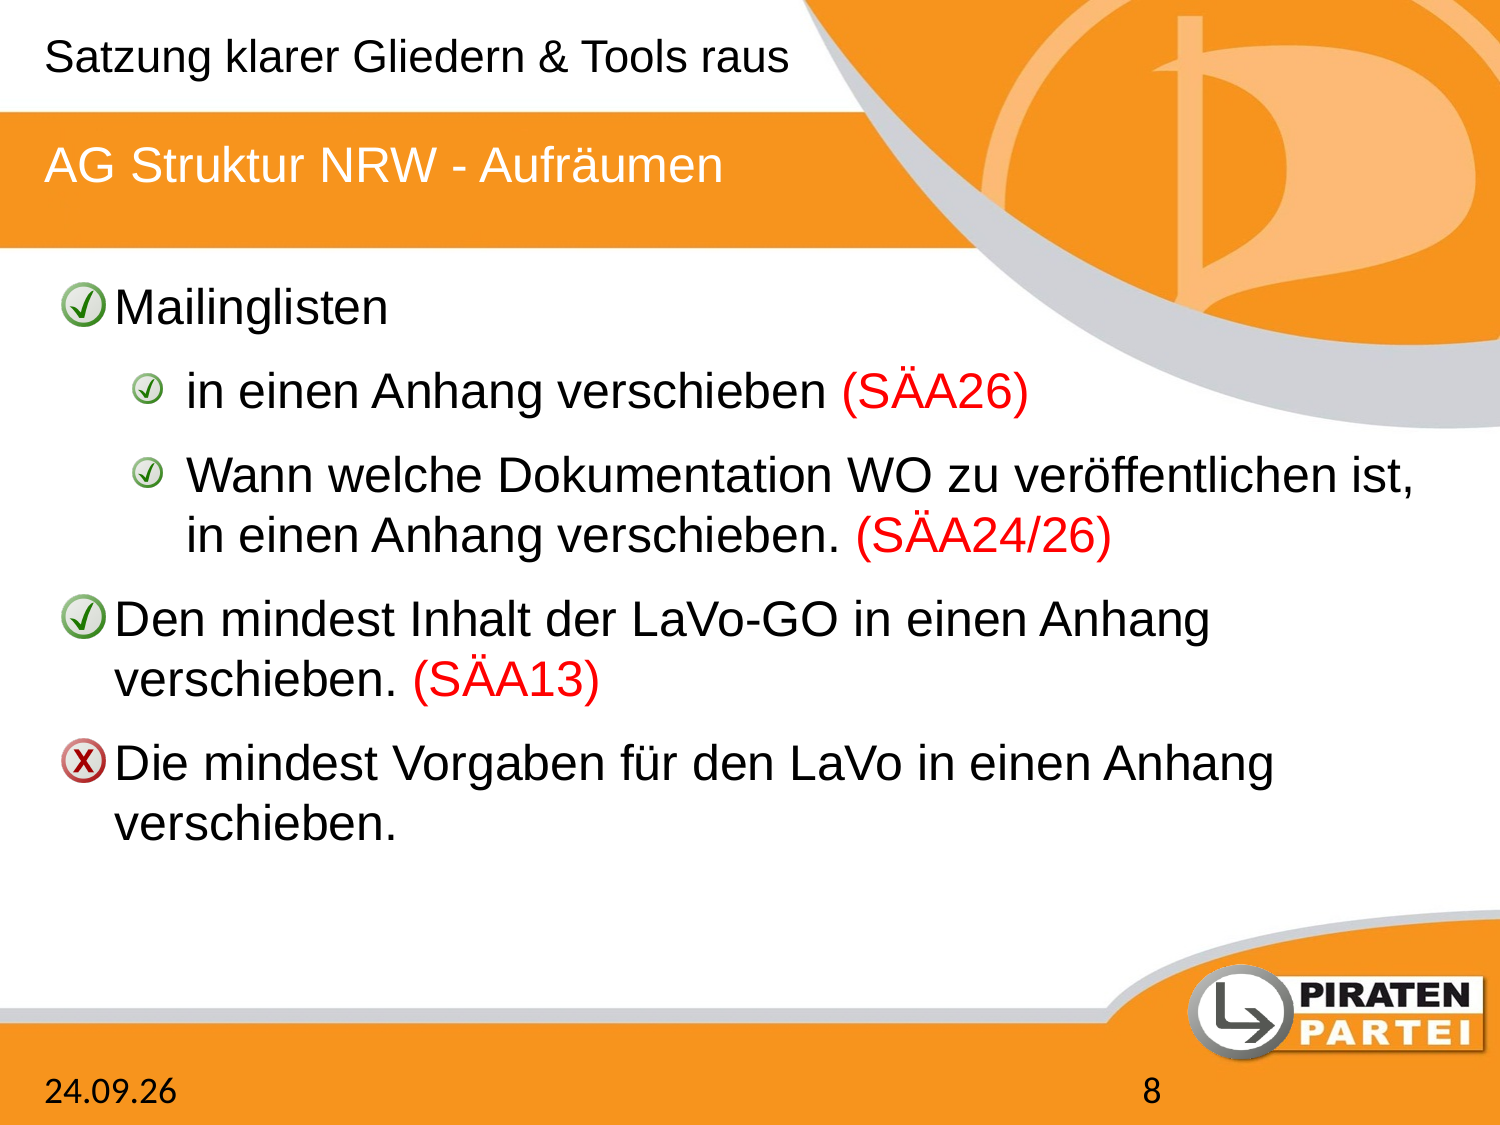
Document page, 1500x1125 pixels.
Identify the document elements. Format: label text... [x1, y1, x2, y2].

list Satzung klarer Gliedern & Tools raus [29, 19, 857, 102]
slide_number 01.04.14 [29, 1058, 389, 1103]
title AG Struktur NRW - Aufräumen [29, 125, 857, 232]
list Mailinglisten in einen Anhang verschieben (SÄA26) Wann welche Dokumentation WO zu veröffentlichen ist, in einen Anhang verschieben. (SÄA24/26) Den mindest Inhalt der LaVo-GO in einen Anhang verschieben. (SÄA13) Die mindest Vorgaben für den LaVo in einen Anhang verschieben. [29, 267, 1471, 1006]
picture [0, 0, 1500, 1125]
slide_number <Nummer> [1128, 1058, 1478, 1103]
